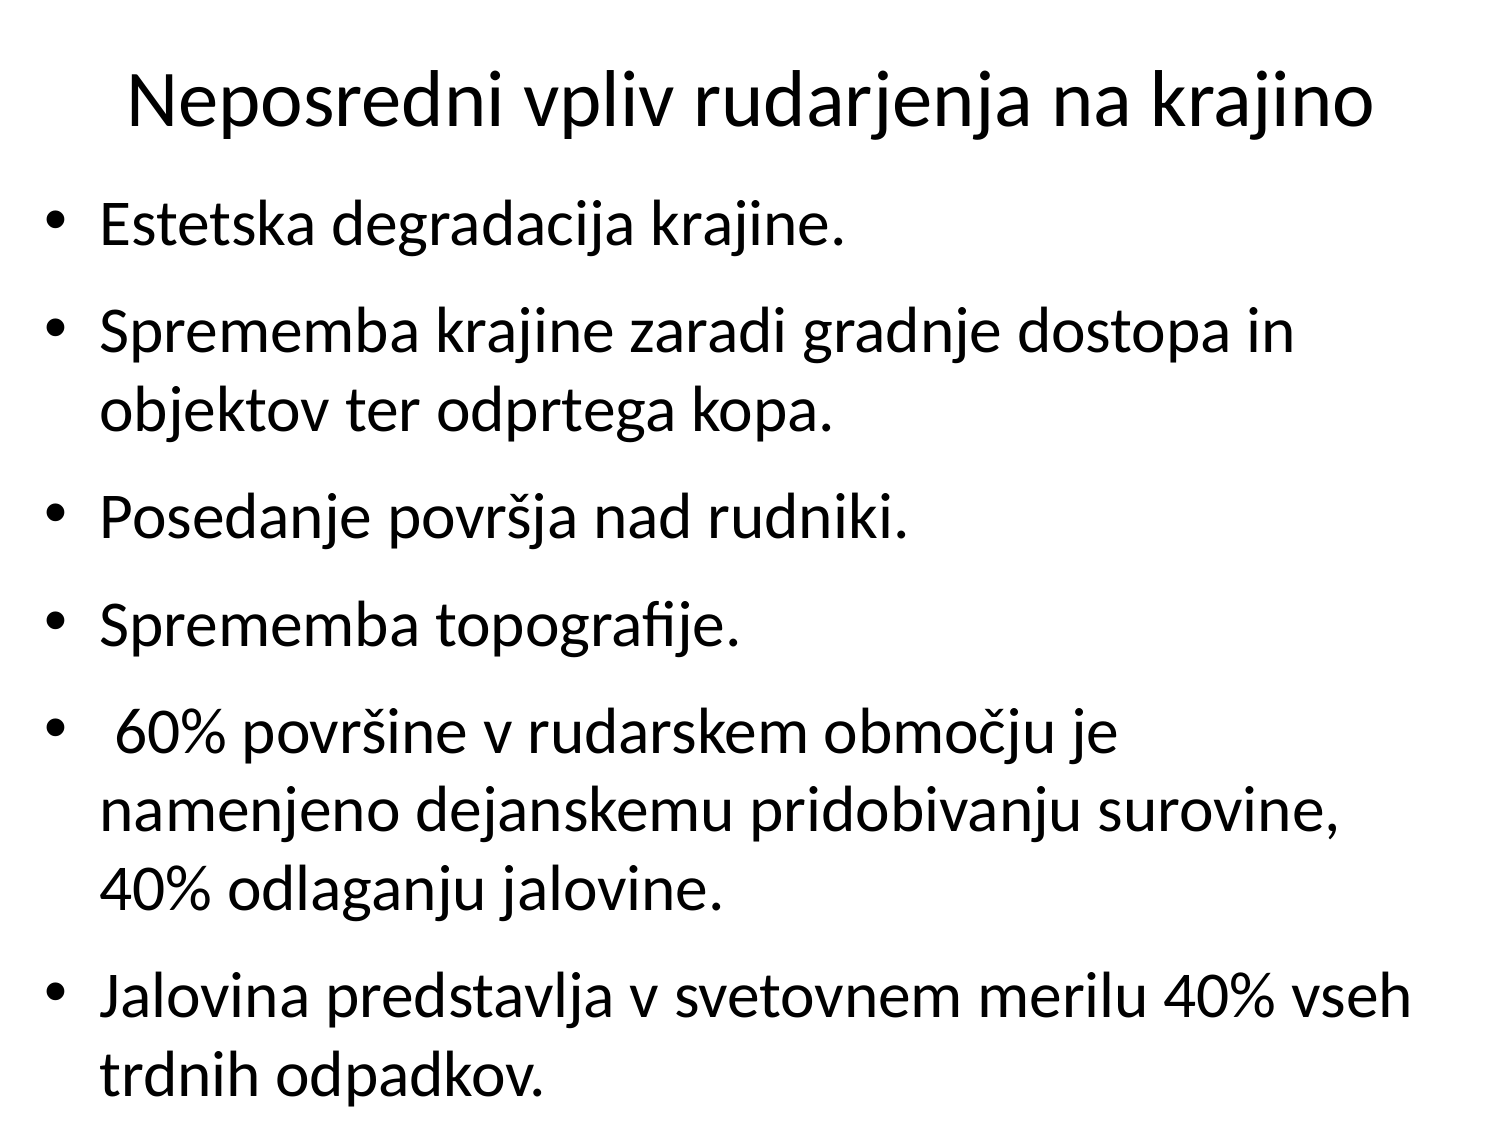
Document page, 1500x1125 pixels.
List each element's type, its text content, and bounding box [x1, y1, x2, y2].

title Neposredni vpliv rudarjenja na krajino [76, 0, 1427, 172]
list Estetska degradacija krajine. Sprememba krajine zaradi gradnje dostopa in objektov ter odprtega kopa. Posedanje površja nad rudniki. Sprememba topografije. 60% površine v rudarskem območju je namenjeno dejanskemu pridobivanju surovine, 40% odlaganju jalovine. Jalovina predstavlja v svetovnem merilu 40% vseh trdnih odpadkov. [29, 172, 1447, 1125]
